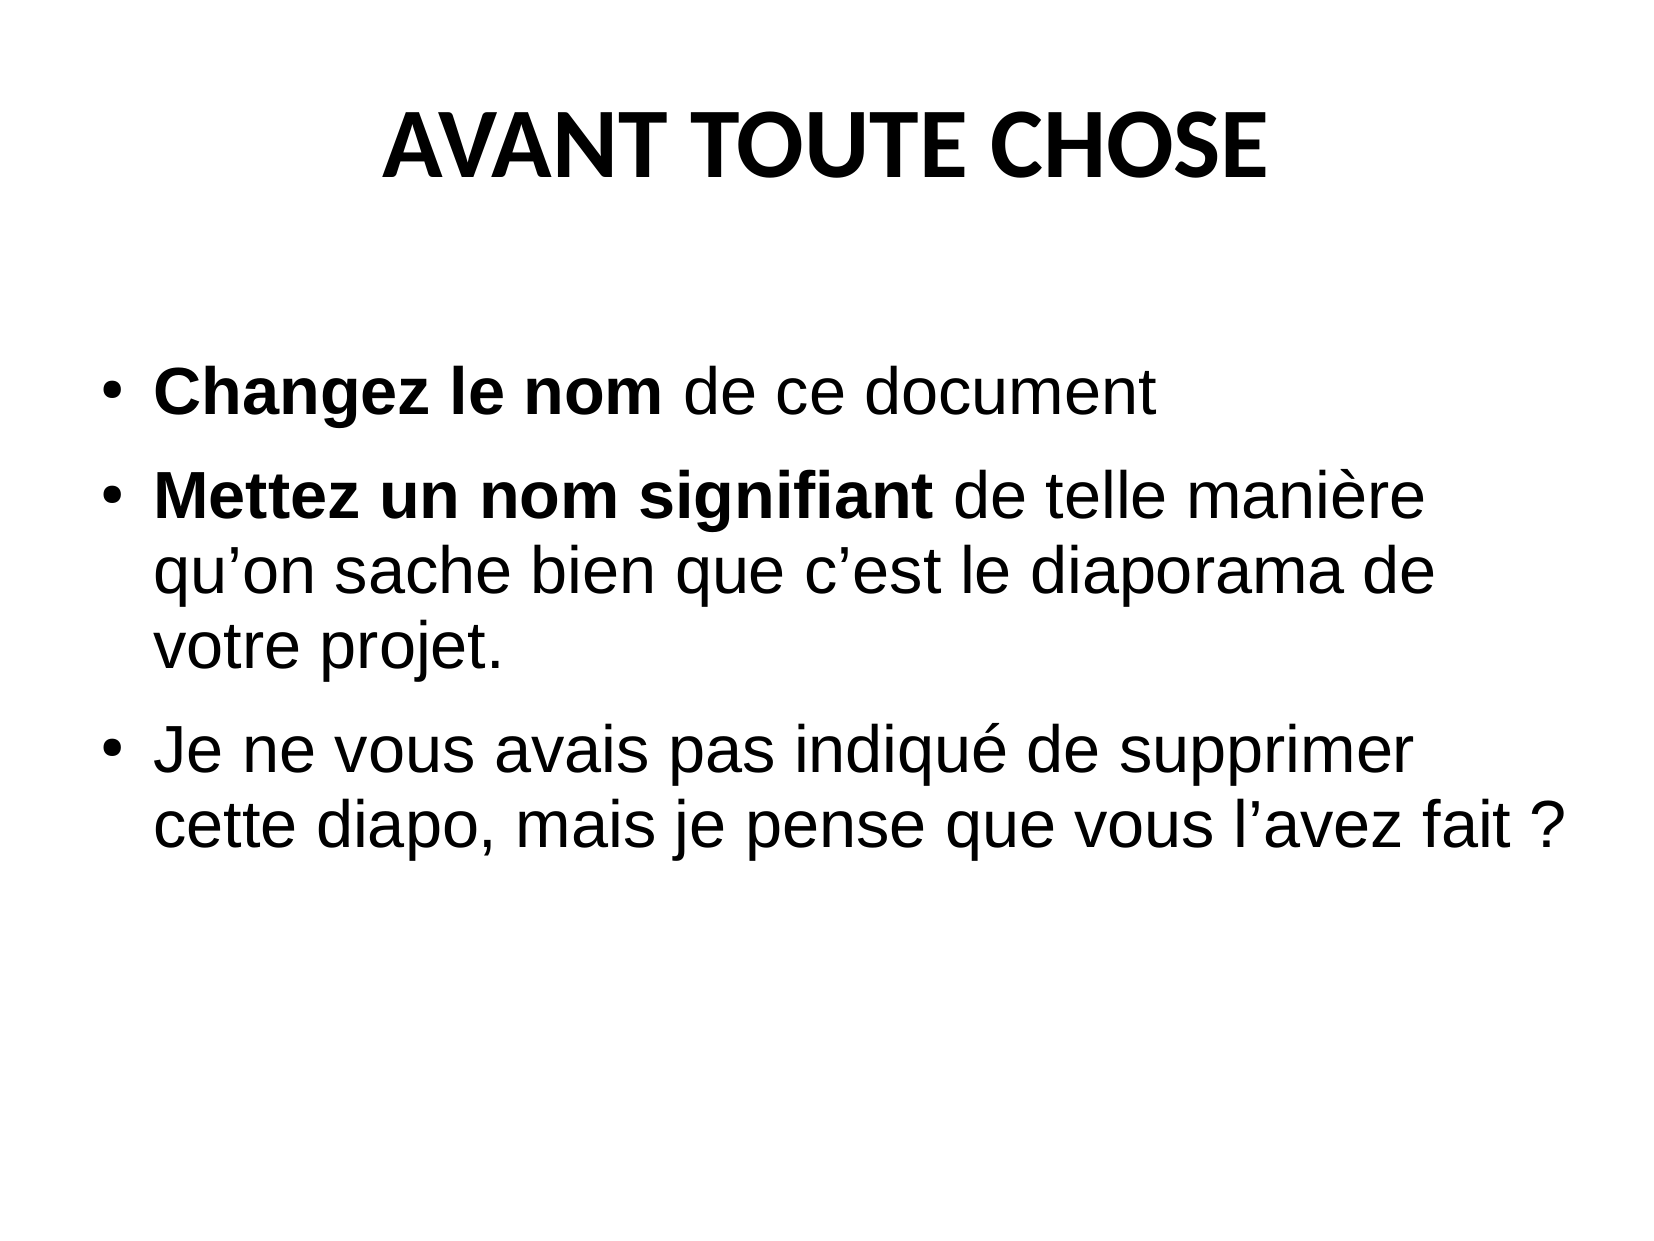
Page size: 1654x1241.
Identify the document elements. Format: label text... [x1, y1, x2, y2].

list Changez le nom de ce document Mettez un nom signifiant de telle manière qu’on sache bien que c’est le diaporama de votre projet. Je ne vous avais pas indiqué de supprimer cette diapo, mais je pense que vous l’avez fait ? [82, 354, 1571, 1074]
title AVANT TOUTE CHOSE [82, 49, 1571, 257]
